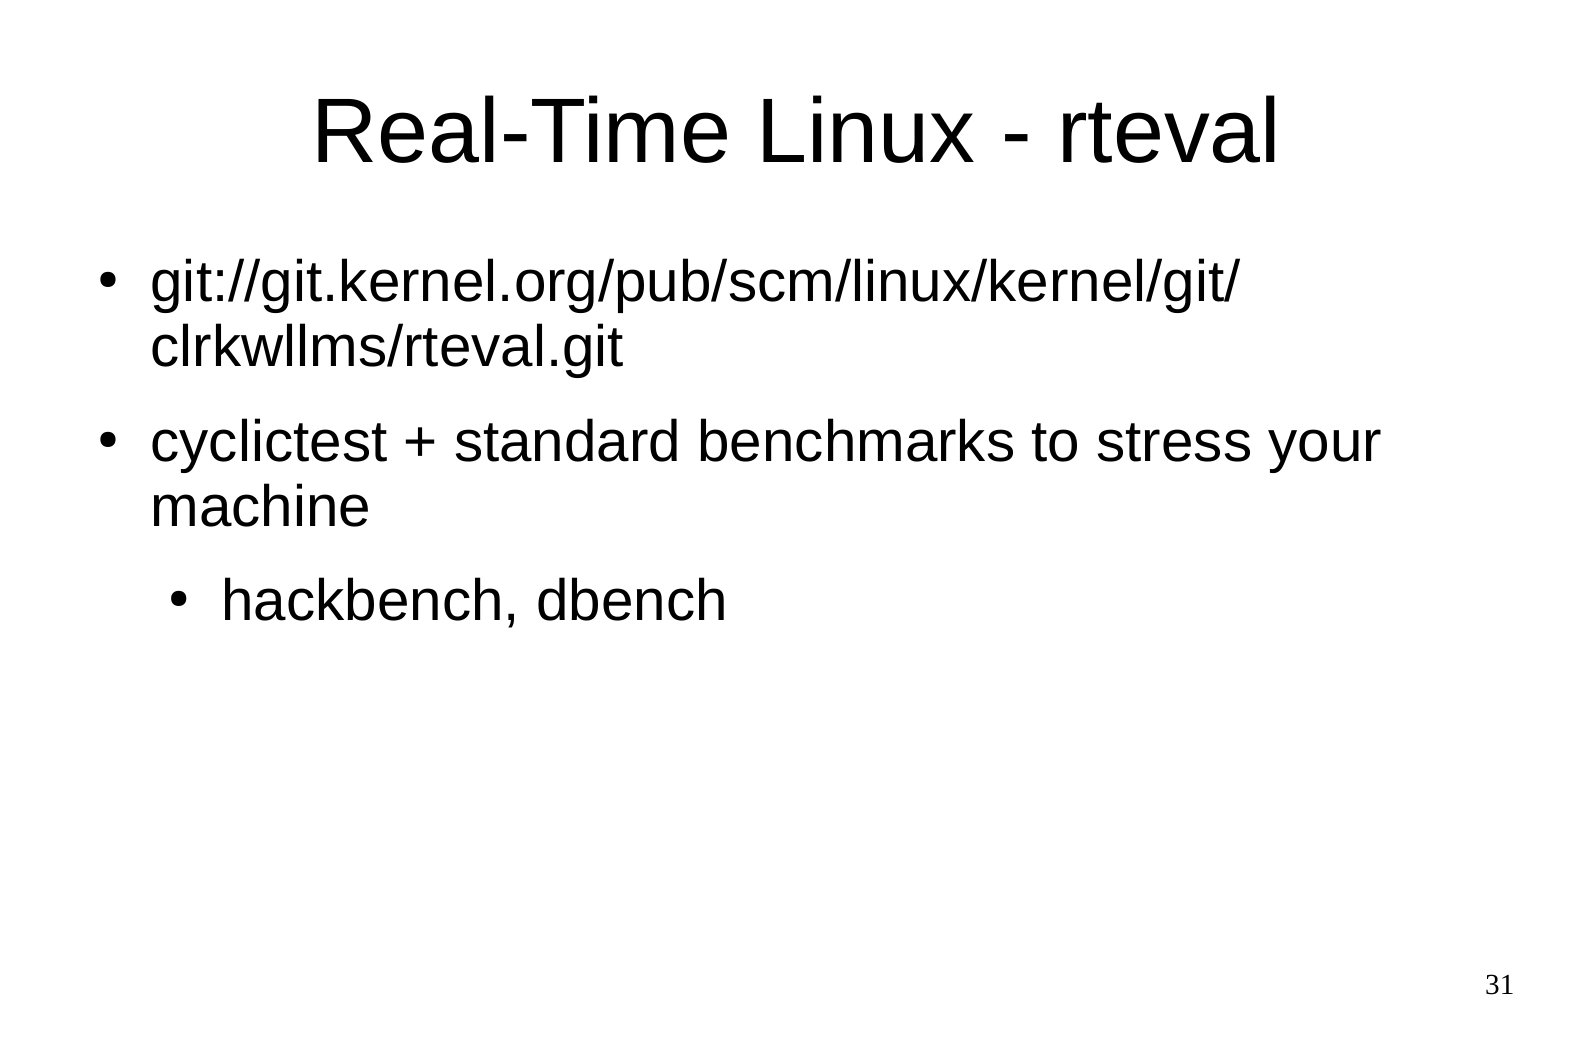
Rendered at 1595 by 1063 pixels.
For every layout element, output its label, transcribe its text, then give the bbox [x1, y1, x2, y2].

list git://git.kernel.org/pub/scm/linux/kernel/git/clrkwllms/rteval.git cyclictest + standard benchmarks to stress your machine hackbench, dbench [79, 248, 1515, 936]
title Real-Time Linux - rteval [79, 49, 1515, 213]
